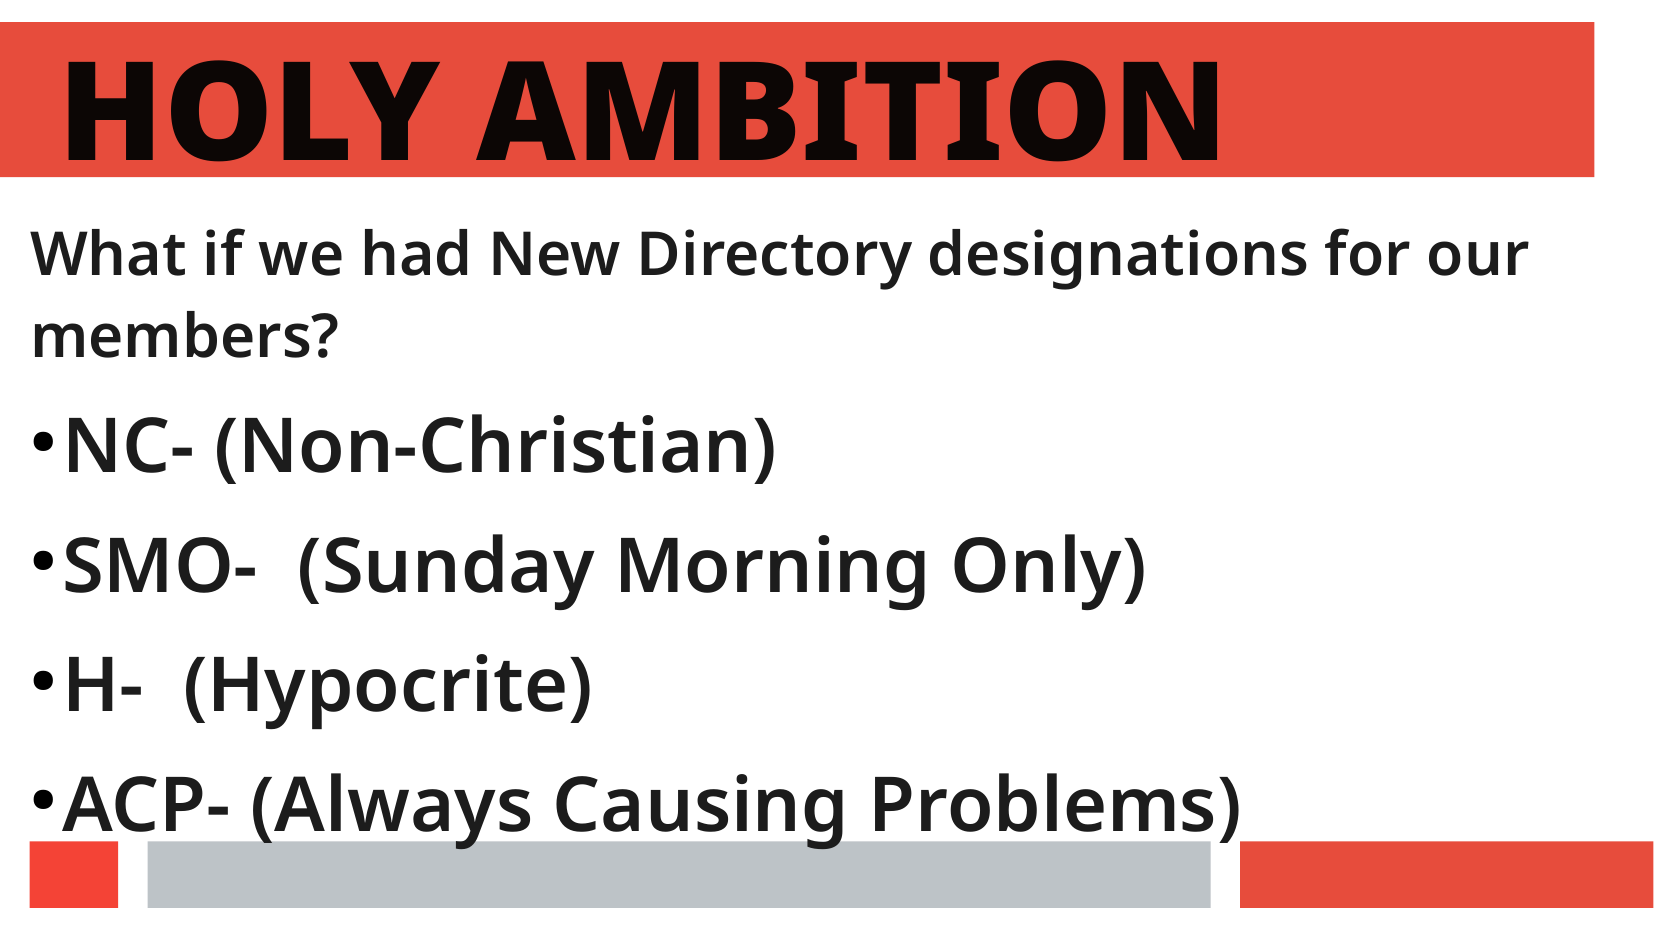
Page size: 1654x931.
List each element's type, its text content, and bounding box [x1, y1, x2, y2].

list What if we had New Directory designations for our members? NC- (Non-Christian) SMO- (Sunday Morning Only) H- (Hypocrite) ACP- (Always Causing Problems) [30, 210, 1621, 856]
title HOLY AMBITION [59, 90, 1595, 201]
